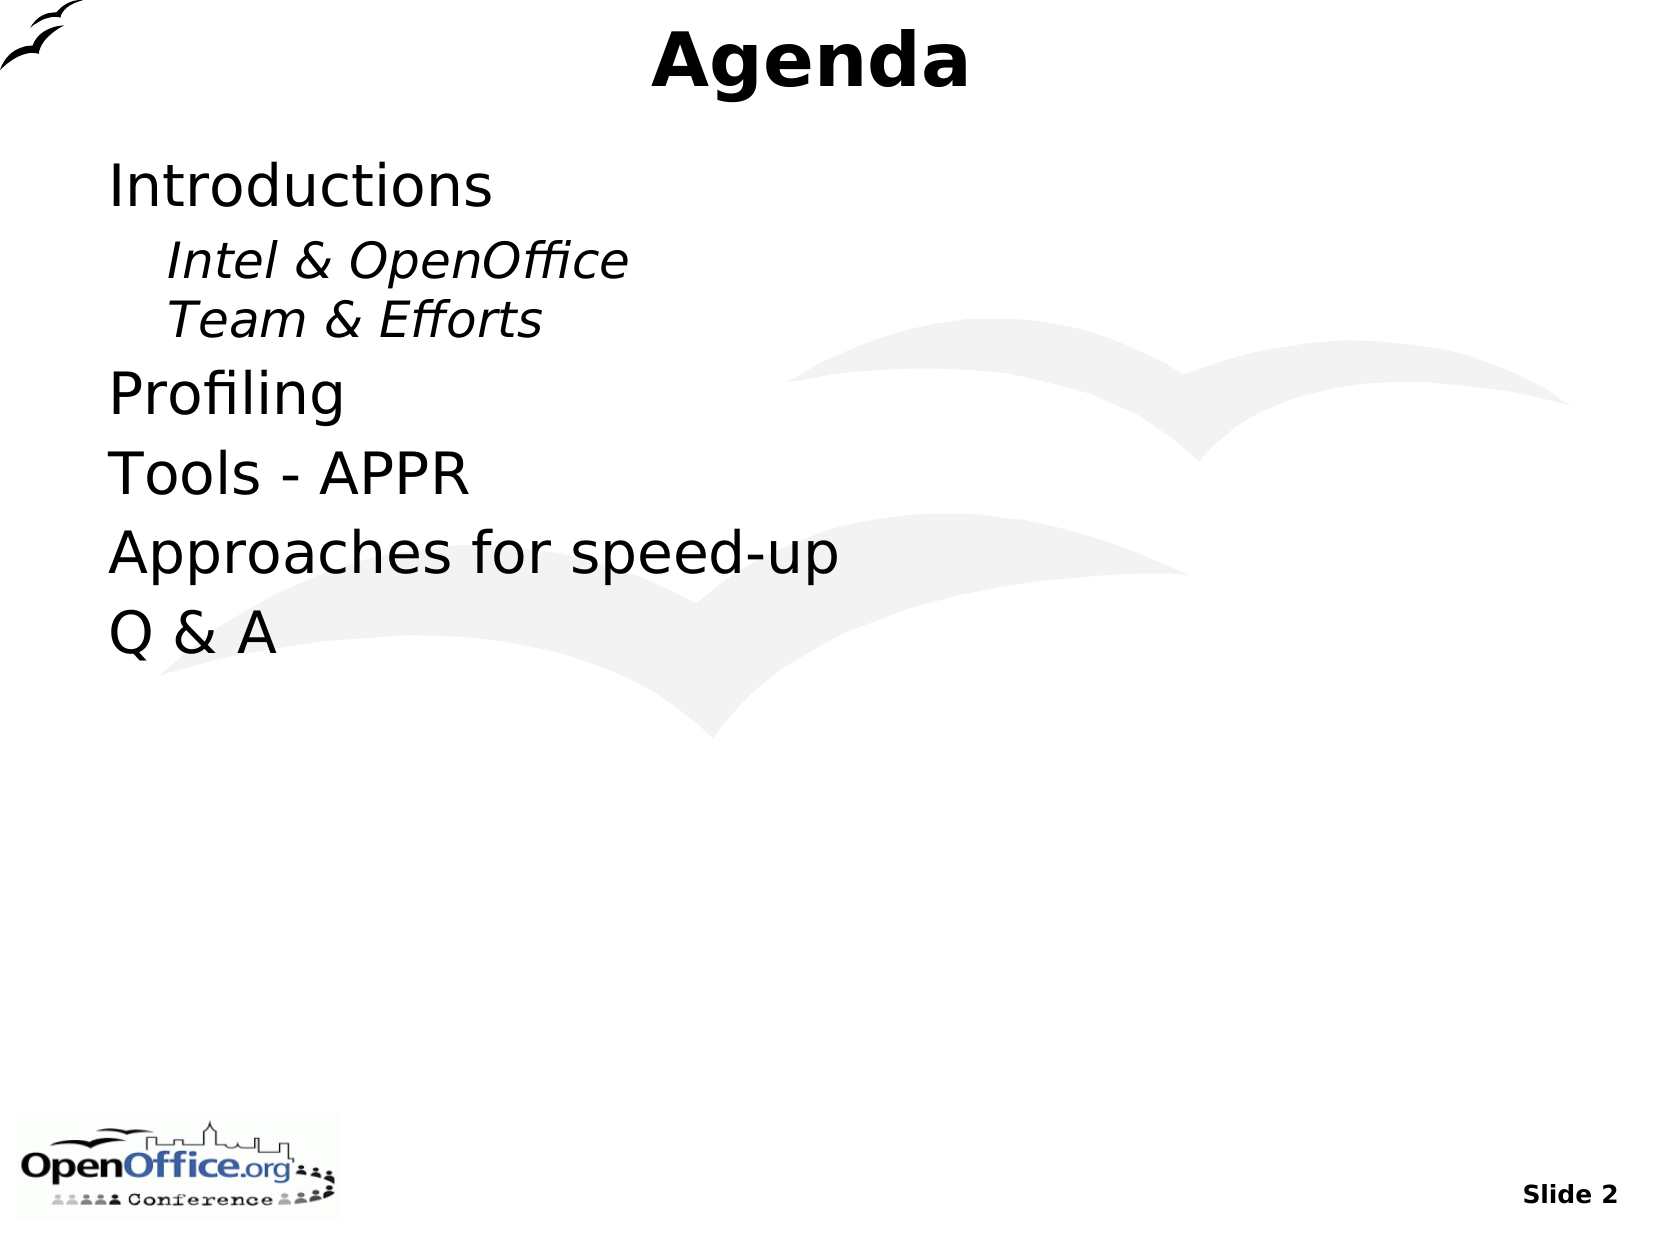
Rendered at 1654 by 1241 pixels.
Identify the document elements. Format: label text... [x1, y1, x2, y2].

list Introductions Intel & OpenOffice Team & Efforts Profiling Tools - APPR Approaches for speed-up Q & A [108, 152, 1535, 1104]
title Agenda [0, 0, 1654, 121]
picture [15, 1112, 341, 1220]
